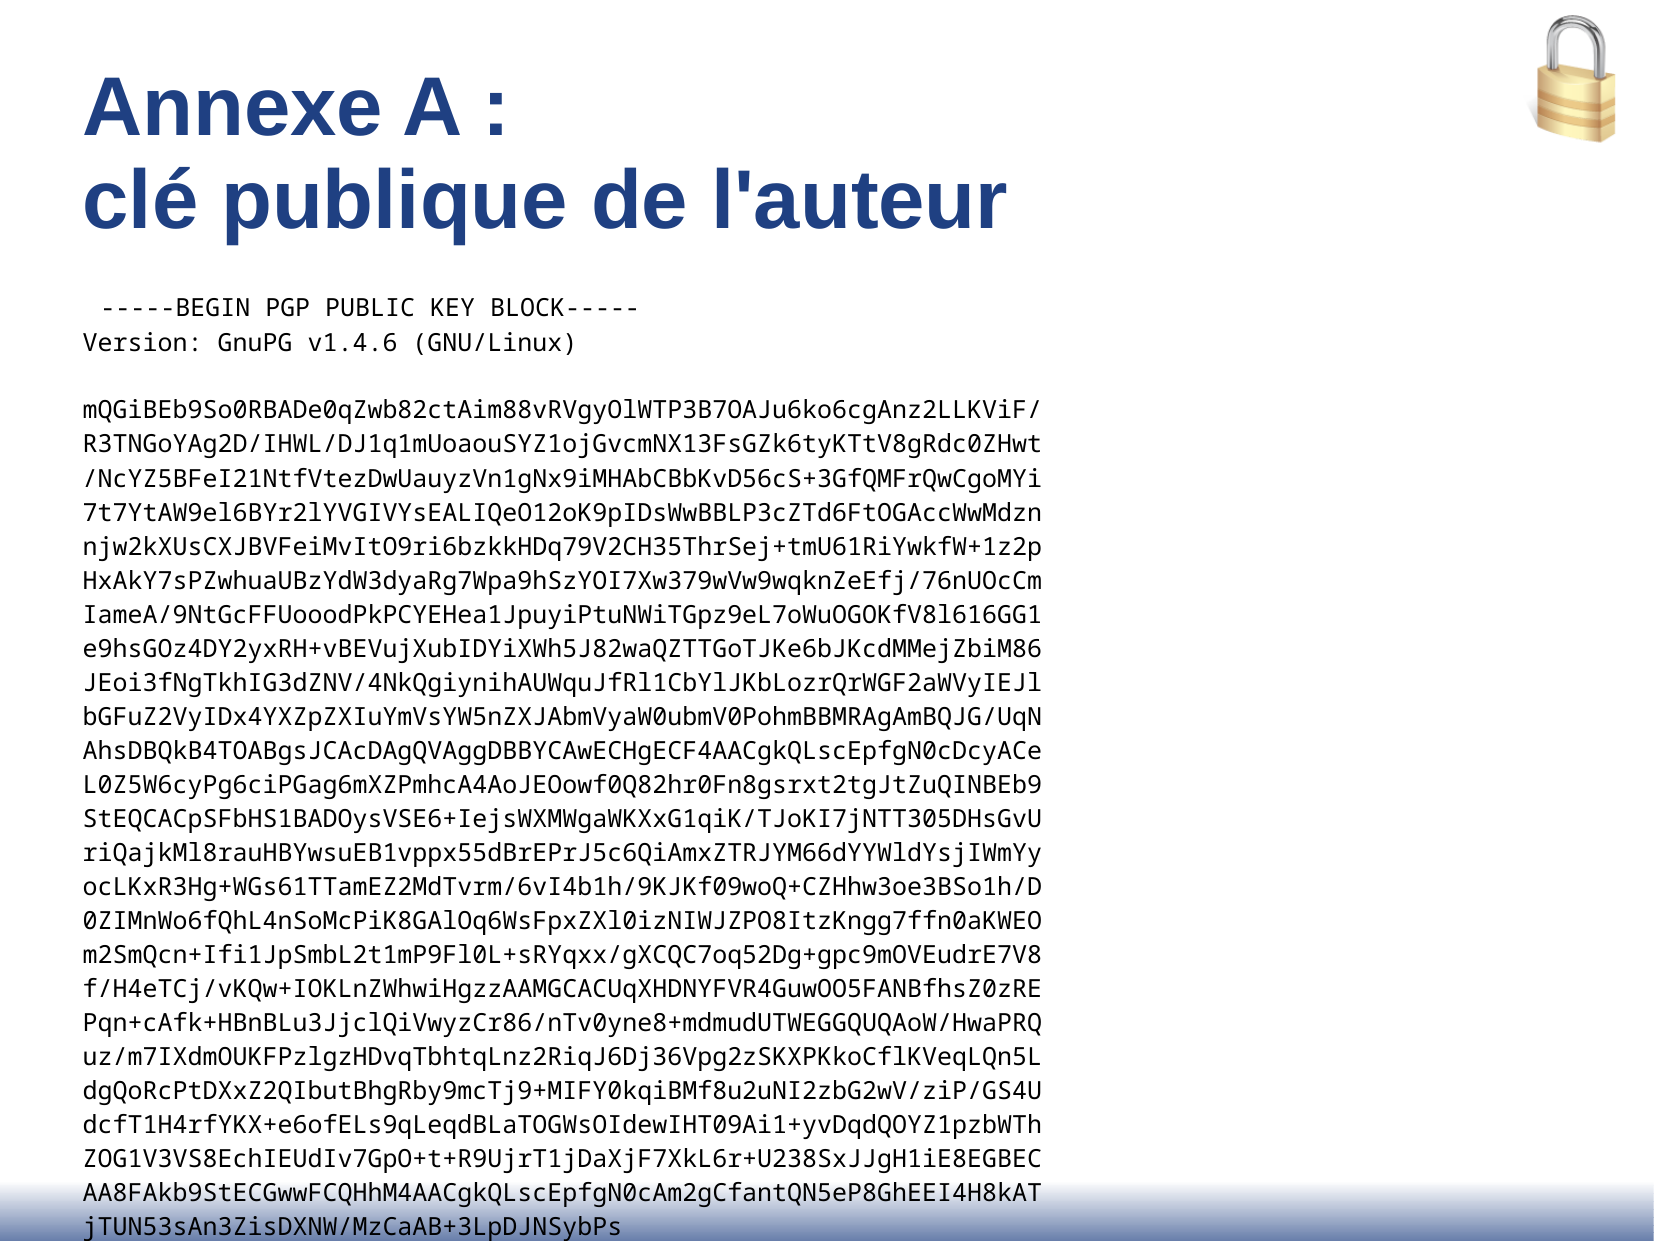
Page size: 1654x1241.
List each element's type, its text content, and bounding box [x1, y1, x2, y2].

title Annexe A : clé publique de l'auteur [82, 56, 1571, 250]
picture [1505, 11, 1642, 148]
list -----BEGIN PGP PUBLIC KEY BLOCK----- Version: GnuPG v1.4.6 (GNU/Linux) mQGiBEb9So0RBADe0qZwb82ctAim88vRVgyOlWTP3B7OAJu6ko6cgAnz2LLKViF/ R3TNGoYAg2D/IHWL/DJ1q1mUoaouSYZ1ojGvcmNX13FsGZk6tyKTtV8gRdc0ZHwt /NcYZ5BFeI21NtfVtezDwUauyzVn1gNx9iMHAbCBbKvD56cS+3GfQMFrQwCgoMYi 7t7YtAW9el6BYr2lYVGIVYsEALIQeO12oK9pIDsWwBBLP3cZTd6FtOGAccWwMdzn njw2kXUsCXJBVFeiMvItO9ri6bzkkHDq79V2CH35ThrSej+tmU61RiYwkfW+1z2p HxAkY7sPZwhuaUBzYdW3dyaRg7Wpa9hSzYOI7Xw379wVw9wqknZeEfj/76nUOcCm IameA/9NtGcFFUooodPkPCYEHea1JpuyiPtuNWiTGpz9eL7oWuOGOKfV8l616GG1 e9hsGOz4DY2yxRH+vBEVujXubIDYiXWh5J82waQZTTGoTJKe6bJKcdMMejZbiM86 JEoi3fNgTkhIG3dZNV/4NkQgiynihAUWquJfRl1CbYlJKbLozrQrWGF2aWVyIEJl bGFuZ2VyIDx4YXZpZXIuYmVsYW5nZXJAbmVyaW0ubmV0PohmBBMRAgAmBQJG/UqN AhsDBQkB4TOABgsJCAcDAgQVAggDBBYCAwECHgECF4AACgkQLscEpfgN0cDcyACe L0Z5W6cyPg6ciPGag6mXZPmhcA4AoJEOowf0Q82hr0Fn8gsrxt2tgJtZuQINBEb9 StEQCACpSFbHS1BADOysVSE6+IejsWXMWgaWKXxG1qiK/TJoKI7jNTT305DHsGvU riQajkMl8rauHBYwsuEB1vppx55dBrEPrJ5c6QiAmxZTRJYM66dYYWldYsjIWmYy ocLKxR3Hg+WGs61TTamEZ2MdTvrm/6vI4b1h/9KJKf09woQ+CZHhw3oe3BSo1h/D 0ZIMnWo6fQhL4nSoMcPiK8GAlOq6WsFpxZXl0izNIWJZPO8ItzKngg7ffn0aKWEO m2SmQcn+Ifi1JpSmbL2t1mP9Fl0L+sRYqxx/gXCQC7oq52Dg+gpc9mOVEudrE7V8 f/H4eTCj/vKQw+IOKLnZWhwiHgzzAAMGCACUqXHDNYFVR4GuwOO5FANBfhsZ0zRE Pqn+cAfk+HBnBLu3JjclQiVwyzCr86/nTv0yne8+mdmudUTWEGGQUQAoW/HwaPRQ uz/m7IXdmOUKFPzlgzHDvqTbhtqLnz2RiqJ6Dj36Vpg2zSKXPKkoCflKVeqLQn5L dgQoRcPtDXxZ2QIbutBhgRby9mcTj9+MIFY0kqiBMf8u2uNI2zbG2wV/ziP/GS4U dcfT1H4rfYKX+e6ofELs9qLeqdBLaTOGWsOIdewIHT09Ai1+yvDqdQOYZ1pzbWTh ZOG1V3VS8EchIEUdIv7GpO+t+R9UjrT1jDaXjF7XkL6r+U238SxJJgH1iE8EGBEC AA8FAkb9StECGwwFCQHhM4AACgkQLscEpfgN0cAm2gCfantQN5eP8GhEEI4H8kAT jTUN53sAn3ZisDXNW/MzCaAB+3LpDJNSybPs =7sk+ -----END PGP PUBLIC KEY BLOCK----- [82, 290, 1571, 1146]
